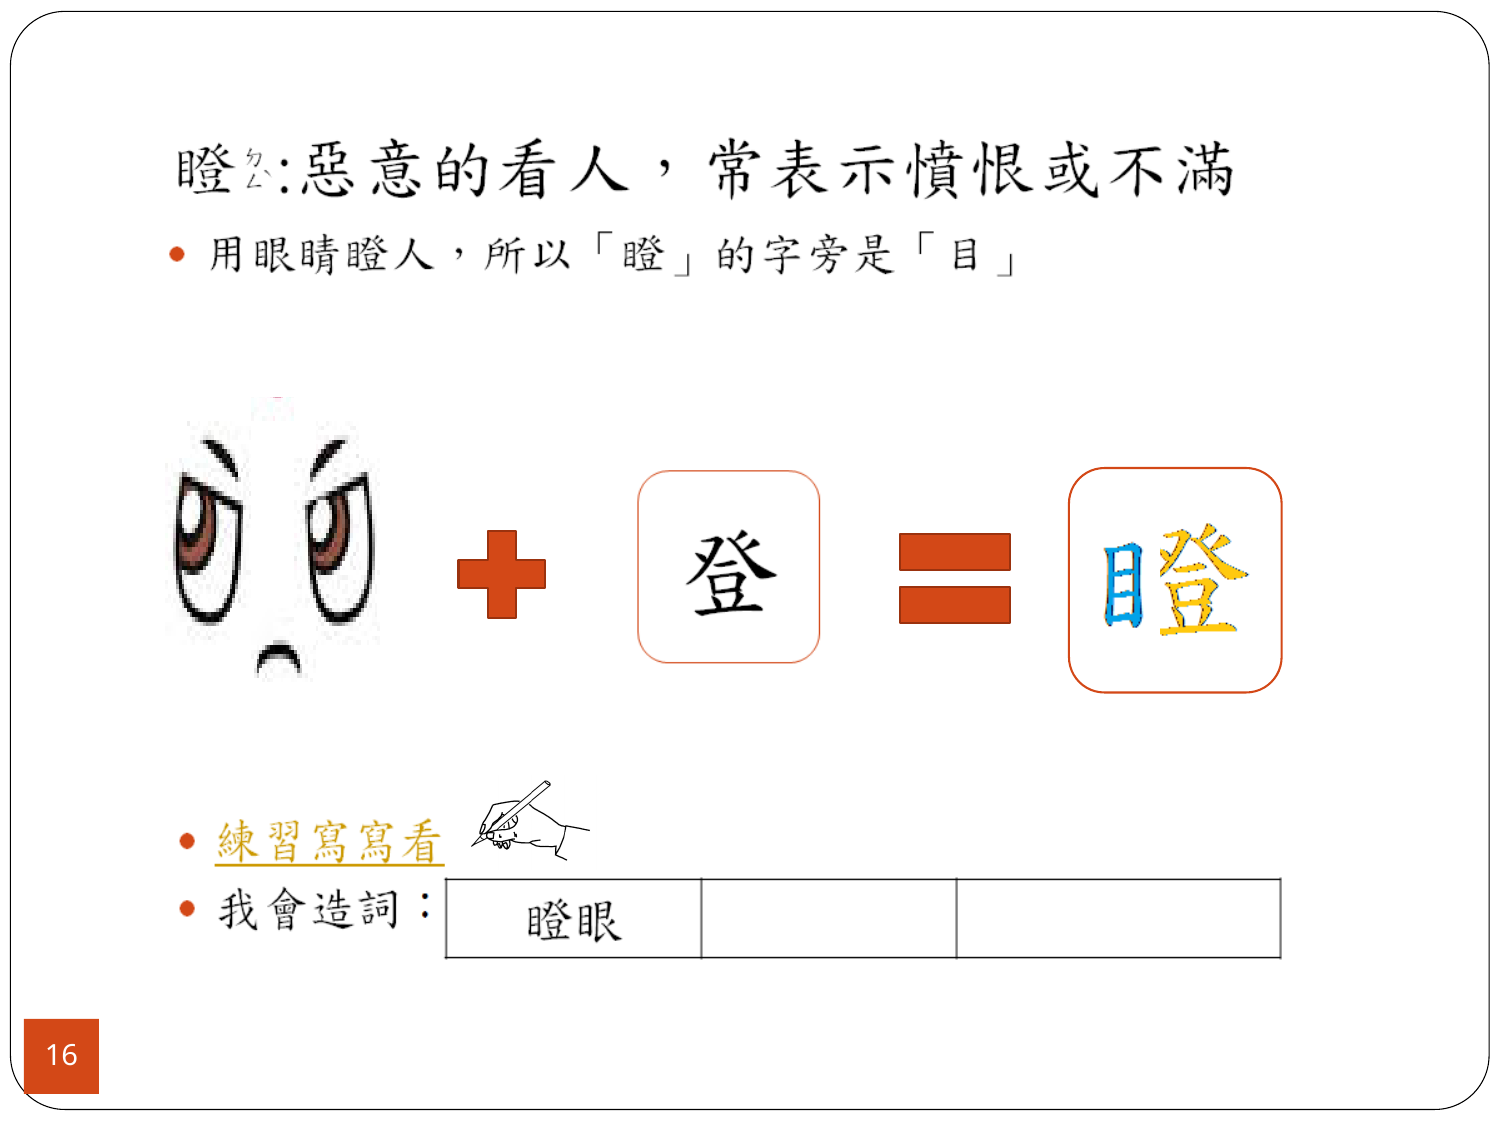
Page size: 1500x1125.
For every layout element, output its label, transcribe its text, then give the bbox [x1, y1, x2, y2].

picture [171, 775, 1298, 980]
text_box [899, 534, 1011, 570]
text_box 16 [23, 1018, 99, 1094]
text_box [1068, 468, 1282, 693]
text_box [458, 530, 546, 618]
picture [147, 125, 1259, 283]
picture [1092, 515, 1258, 646]
picture [123, 397, 420, 753]
picture [620, 444, 849, 676]
list [147, 231, 1423, 982]
text_box [899, 587, 1011, 623]
